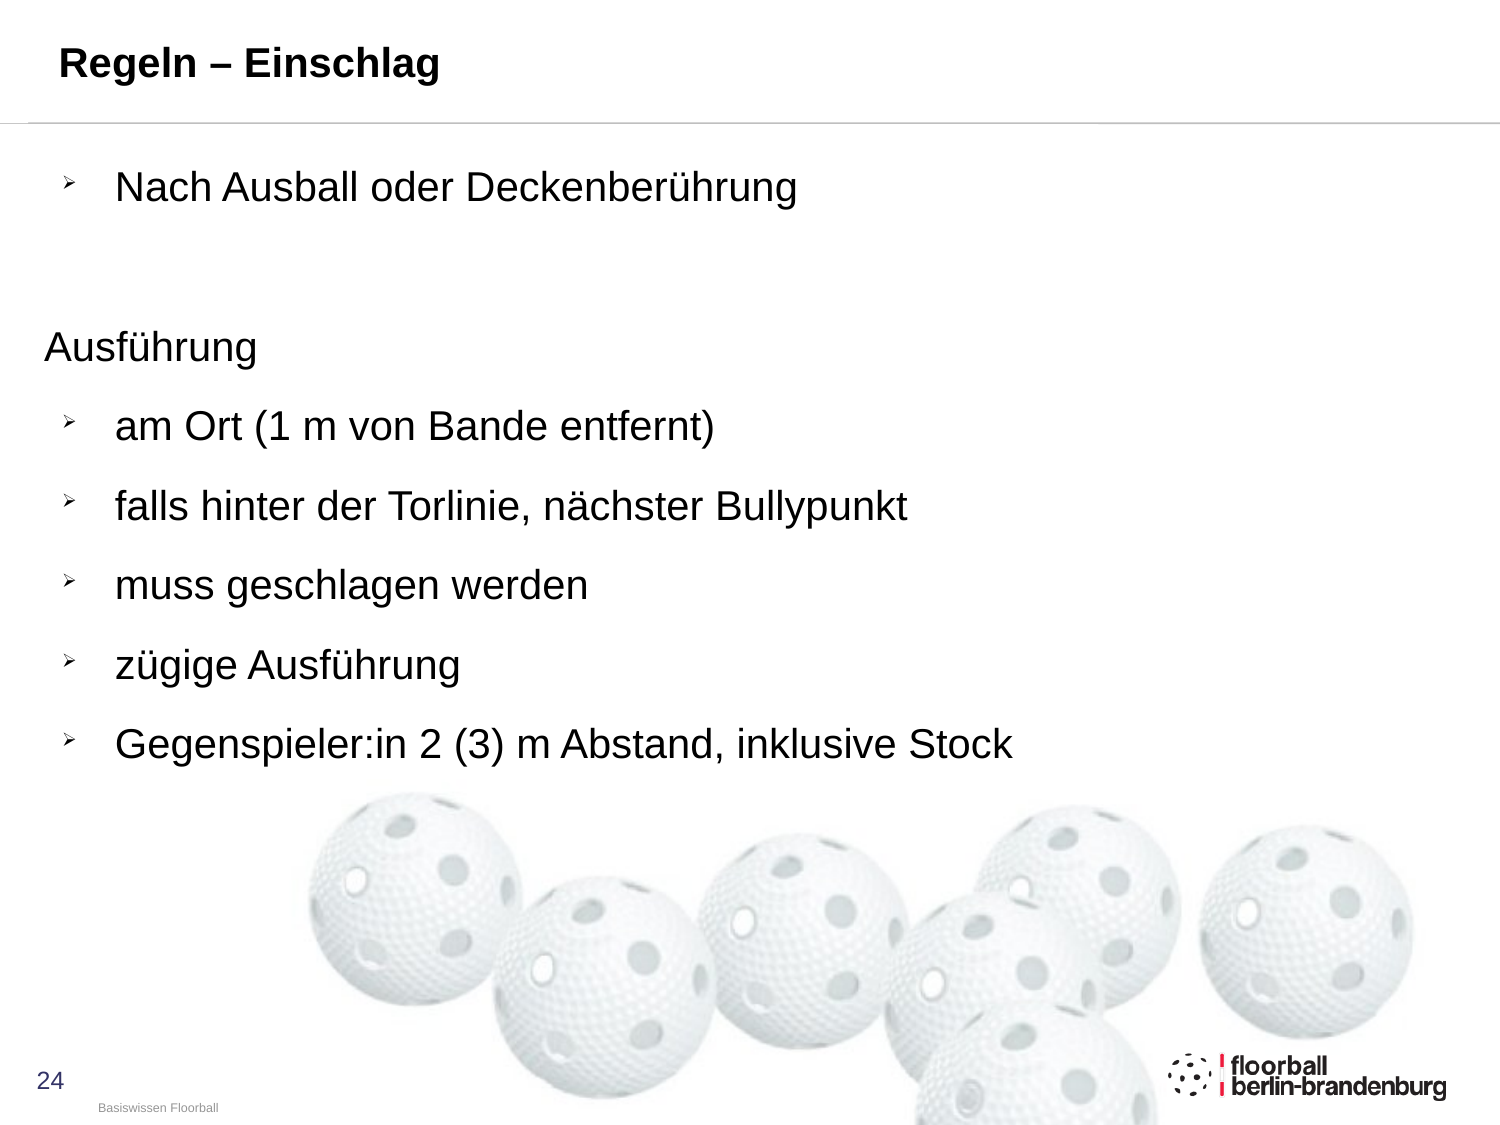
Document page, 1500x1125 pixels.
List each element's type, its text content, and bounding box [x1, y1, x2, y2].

text_box Regeln – Einschlag [43, 28, 1466, 94]
text_box Nach Ausball oder Deckenberührung Ausführung am Ort (1 m von Bande entfernt) falls hinter der Torlinie, nächster Bullypunkt muss geschlagen werden zügige Ausführung Gegenspieler:in 2 (3) m Abstand, inklusive Stock [29, 152, 1466, 1013]
picture [242, 355, 1483, 1125]
